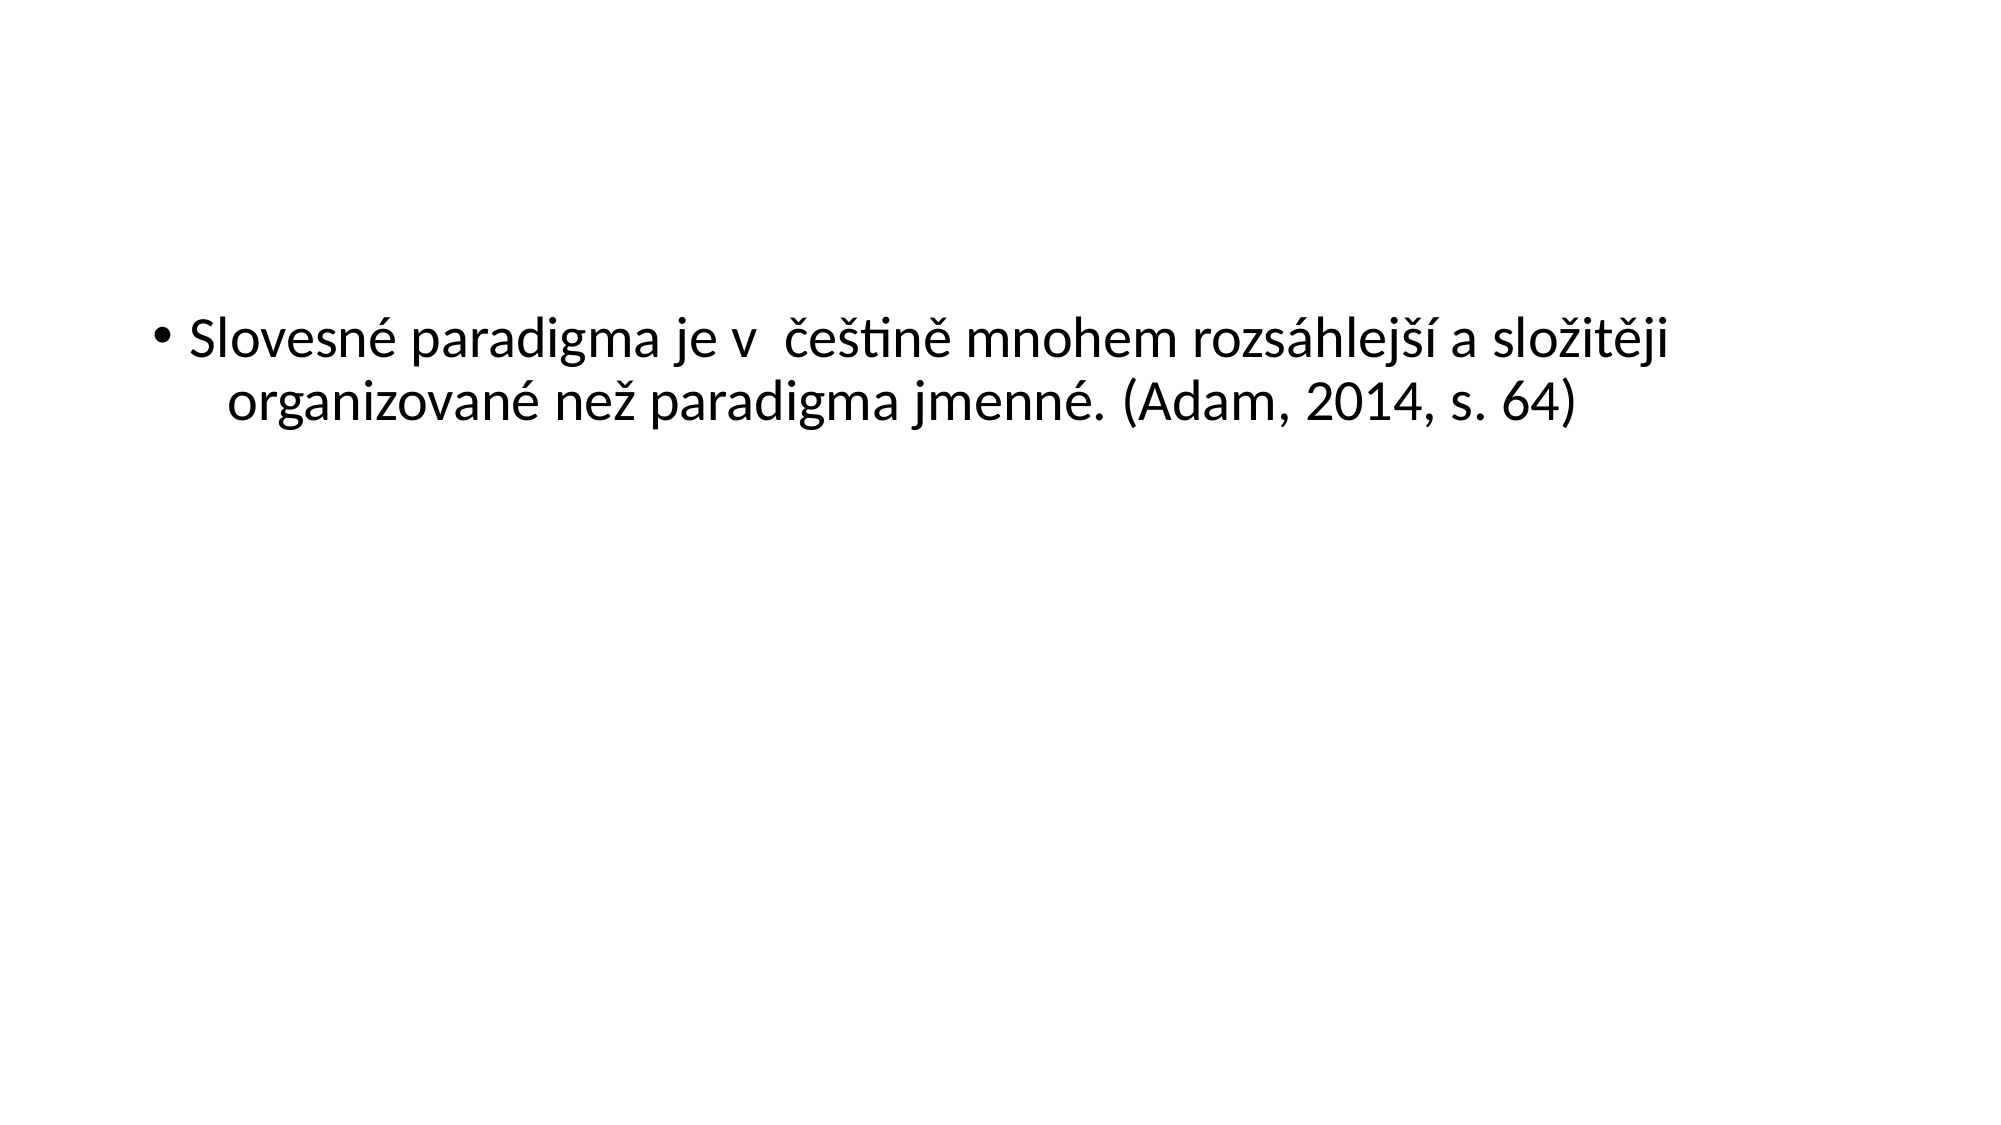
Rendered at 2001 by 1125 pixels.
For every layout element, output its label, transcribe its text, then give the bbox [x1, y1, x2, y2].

list Slovesné paradigma je v češtině mnohem rozsáhlejší a složitěji organizované než paradigma jmenné. (Adam, 2014, s. 64) [137, 299, 1863, 1014]
